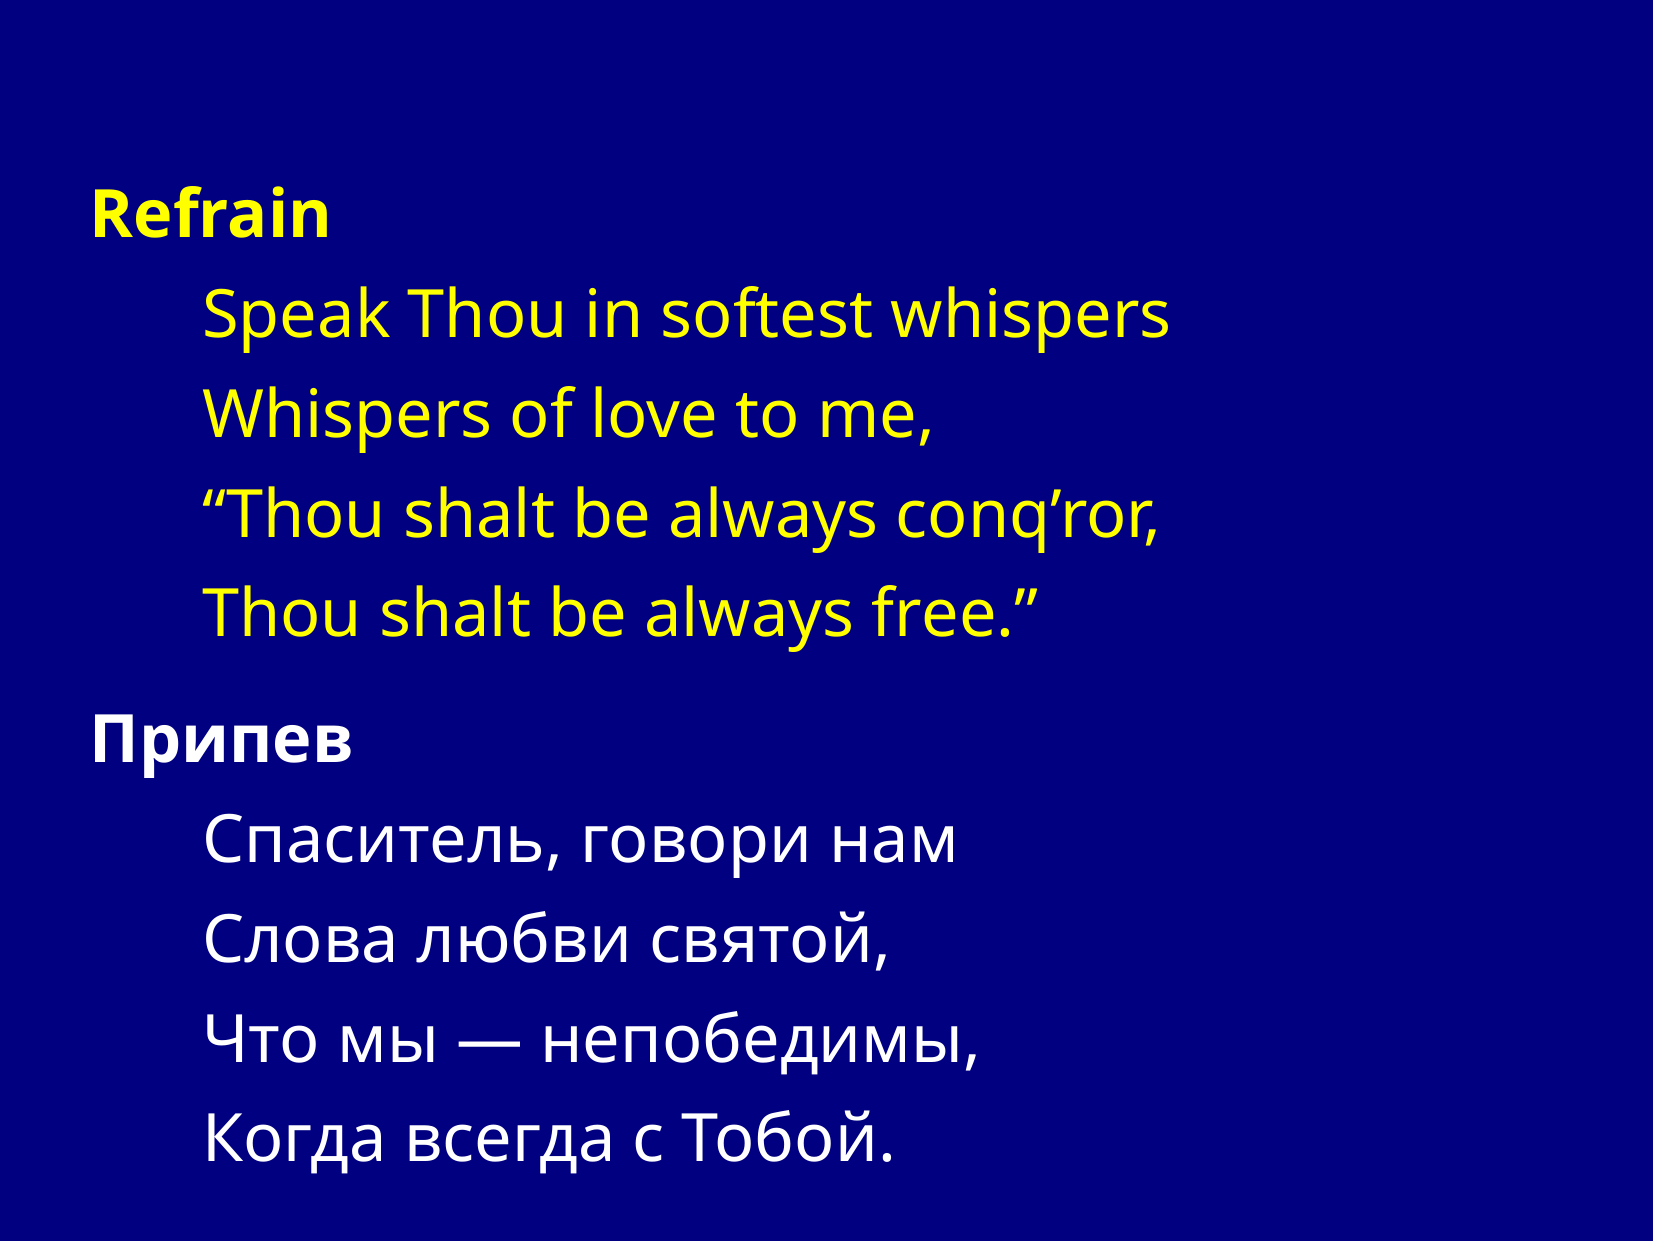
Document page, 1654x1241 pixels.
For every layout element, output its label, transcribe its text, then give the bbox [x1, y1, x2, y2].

text_box Refrain Speak Thou in softest whispers Whispers of love to me, “Thou shalt be always conq’ror, Thou shalt be always free.” [75, 150, 1576, 638]
text_box Припев Спаситель, говори нам Слова любви святой, Что мы — непобедимы, Когда всегда с Тобой. [75, 675, 1576, 1163]
